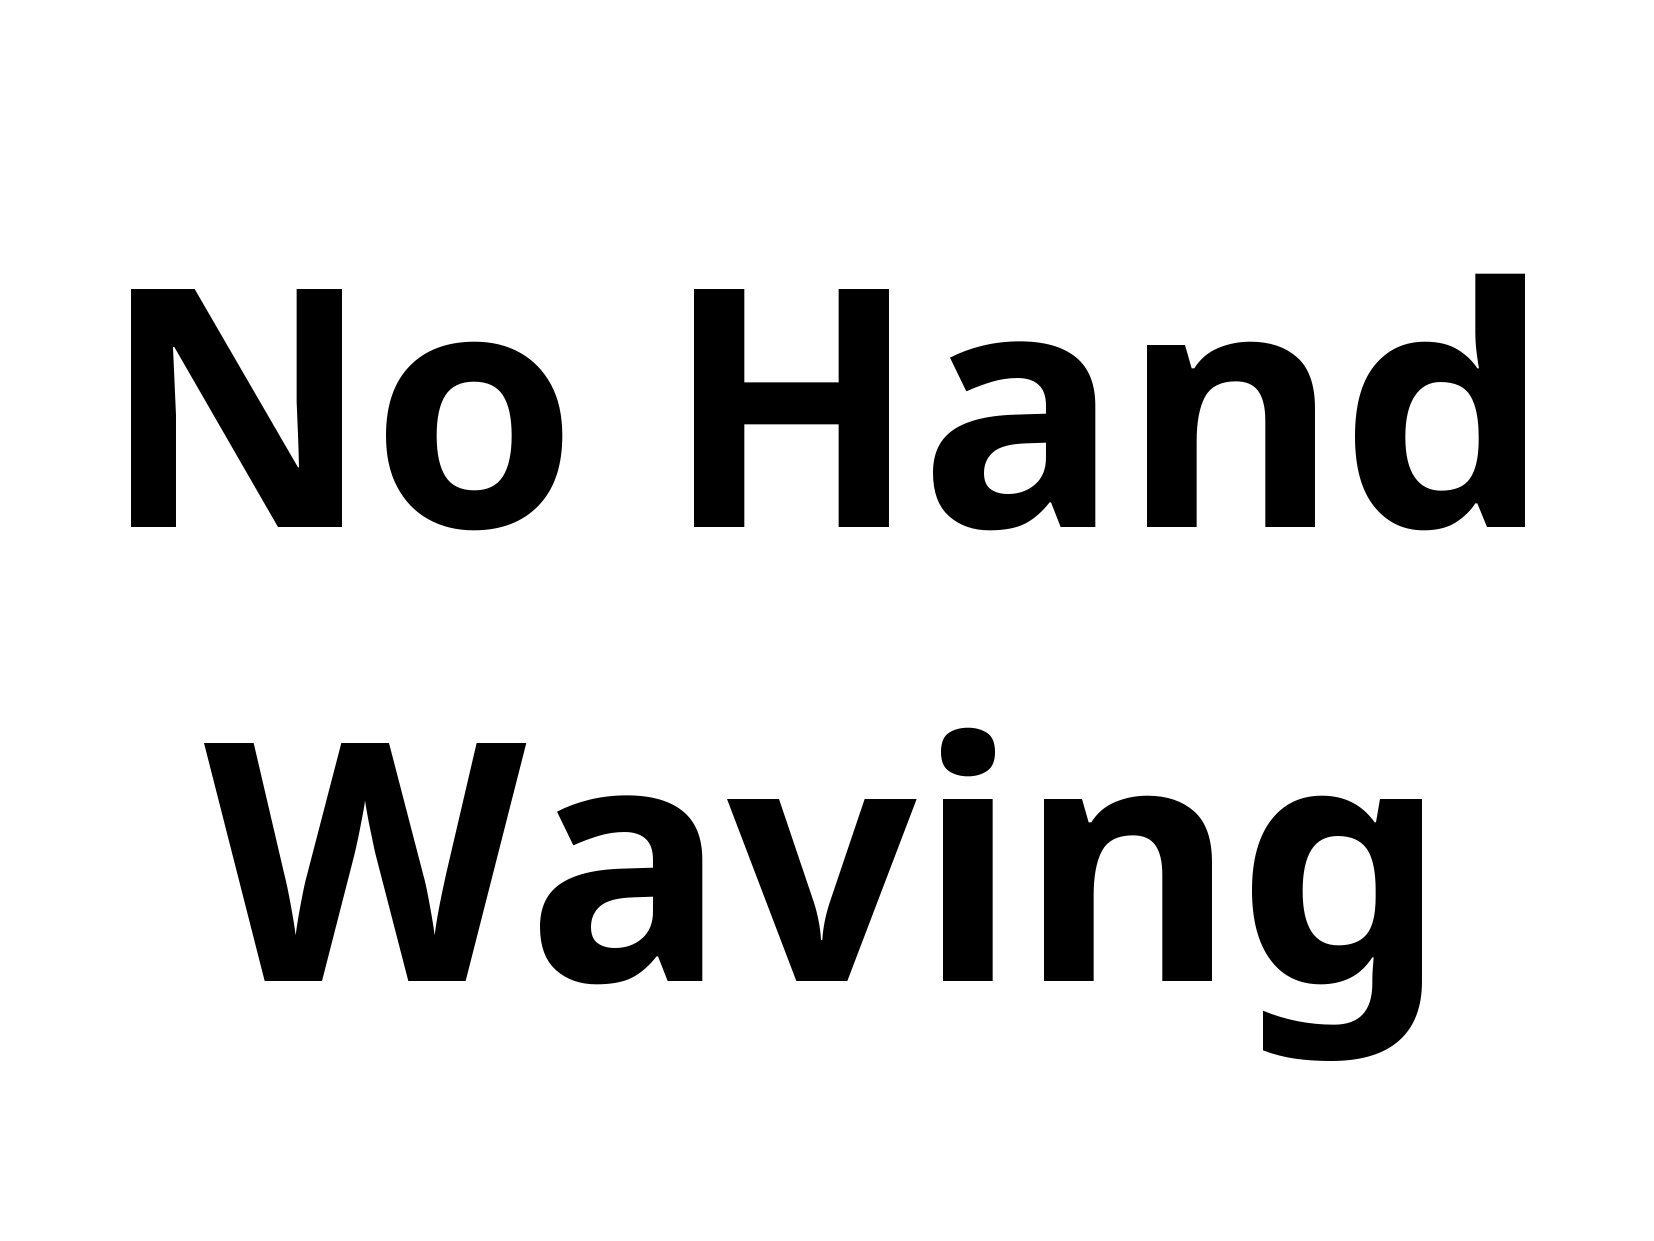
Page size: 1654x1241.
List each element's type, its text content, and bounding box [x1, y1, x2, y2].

title No Hand Waving [82, 49, 1571, 1201]
